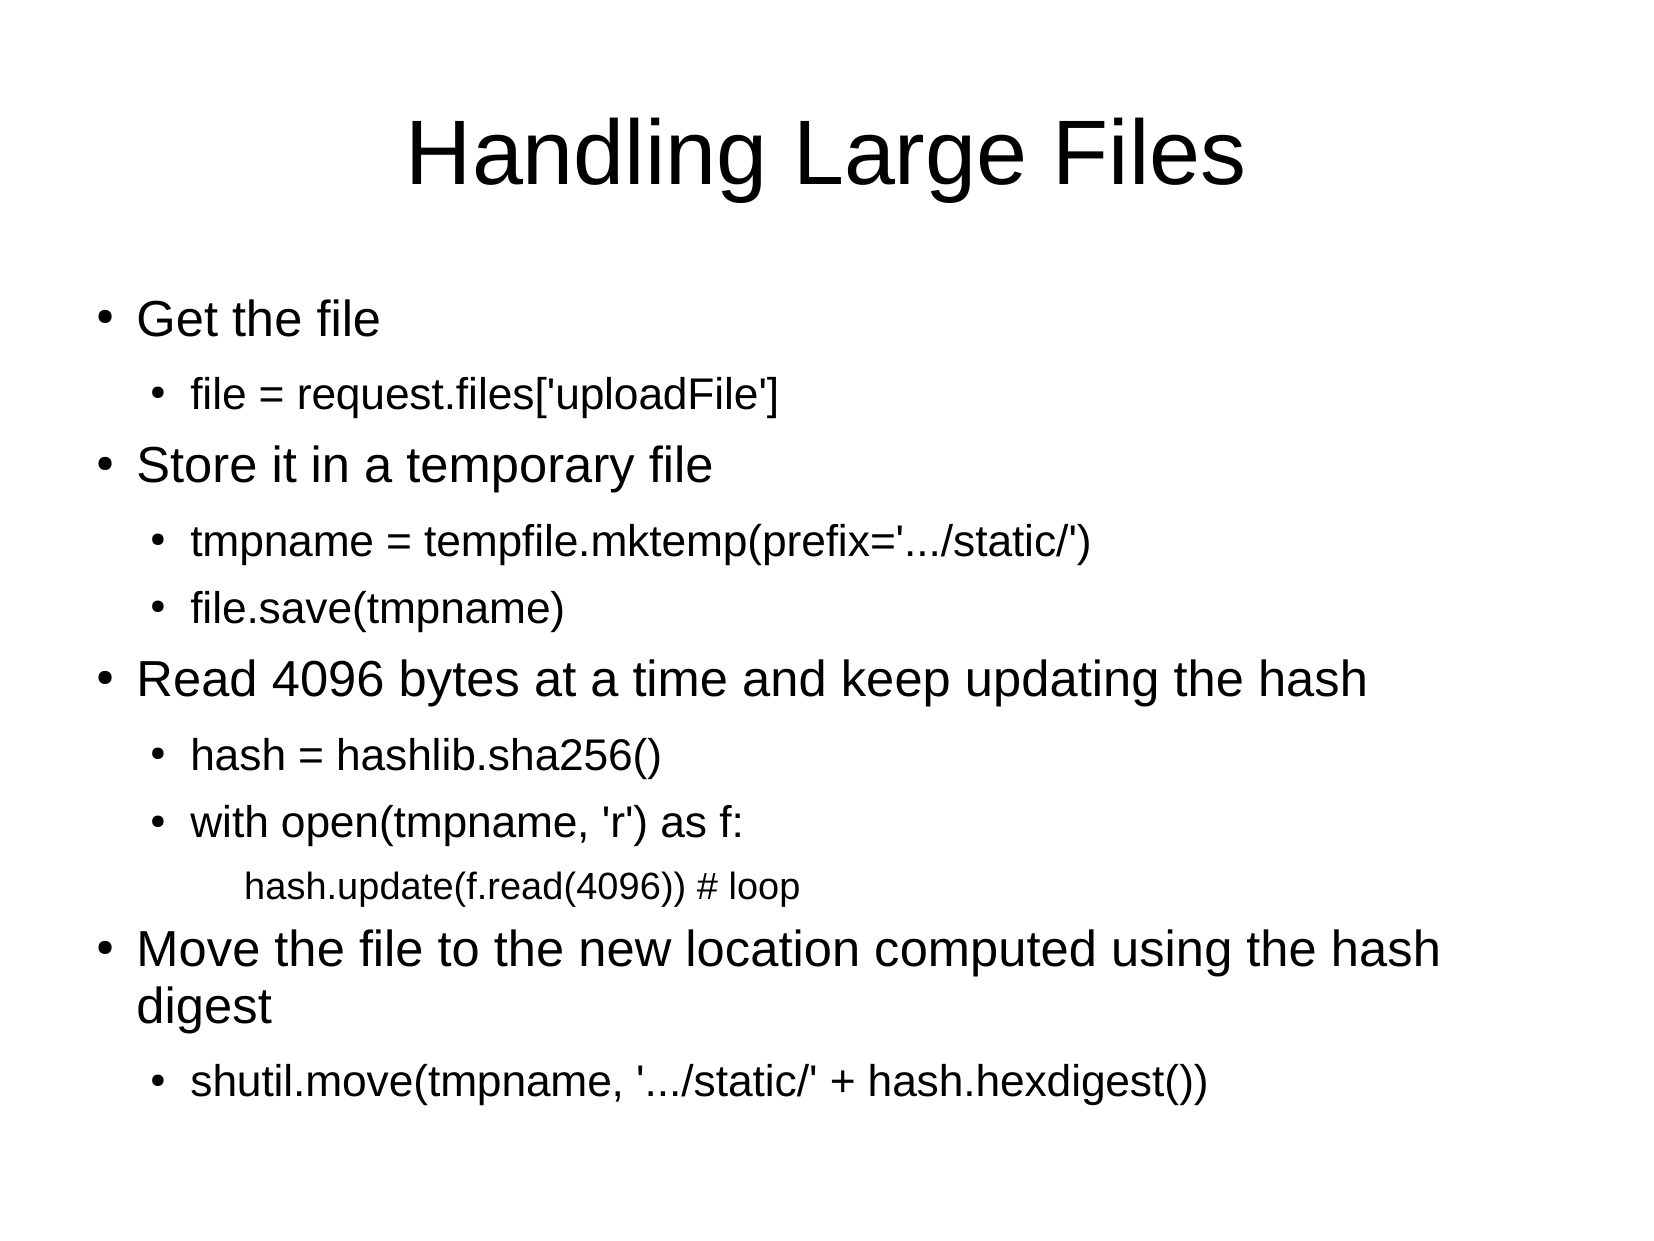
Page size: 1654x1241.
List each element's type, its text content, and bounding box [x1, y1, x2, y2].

title Handling Large Files [82, 56, 1571, 250]
list Get the file file = request.files['uploadFile'] Store it in a temporary file tmpname = tempfile.mktemp(prefix='.../static/') file.save(tmpname) Read 4096 bytes at a time and keep updating the hash hash = hashlib.sha256() with open(tmpname, 'r') as f: hash.update(f.read(4096)) # loop Move the file to the new location computed using the hash digest shutil.move(tmpname, '.../static/' + hash.hexdigest()) [82, 290, 1571, 1109]
